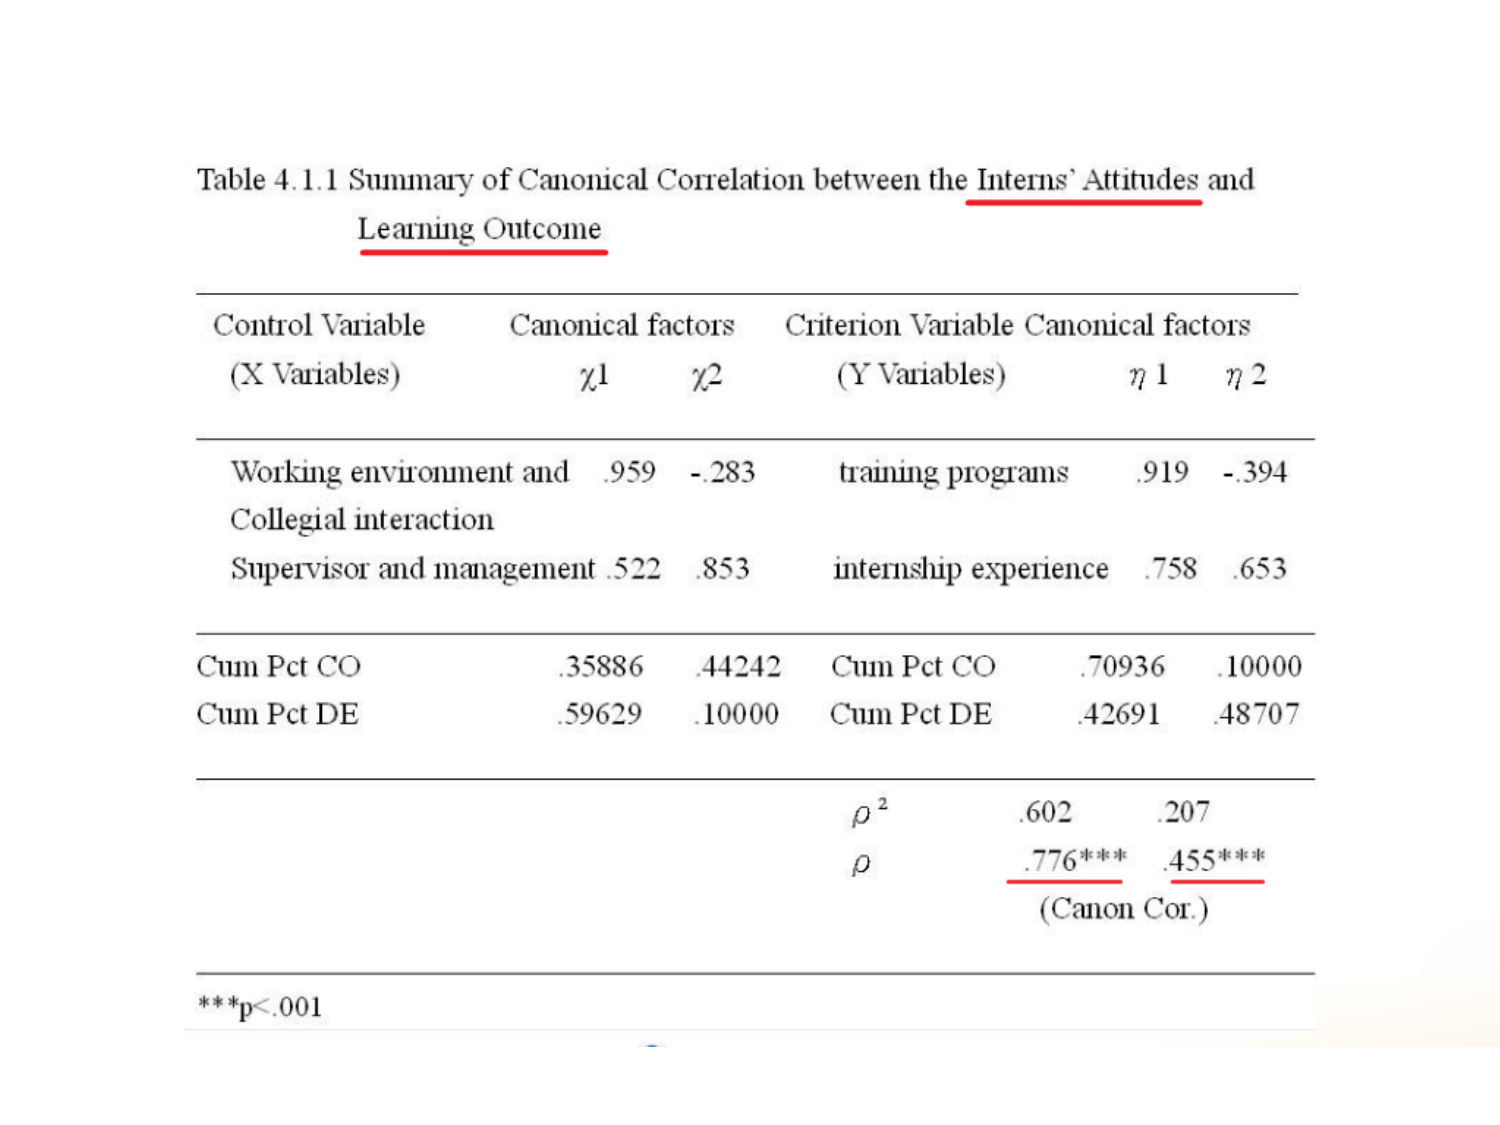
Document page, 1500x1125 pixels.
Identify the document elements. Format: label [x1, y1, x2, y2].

picture [0, 78, 1500, 1047]
